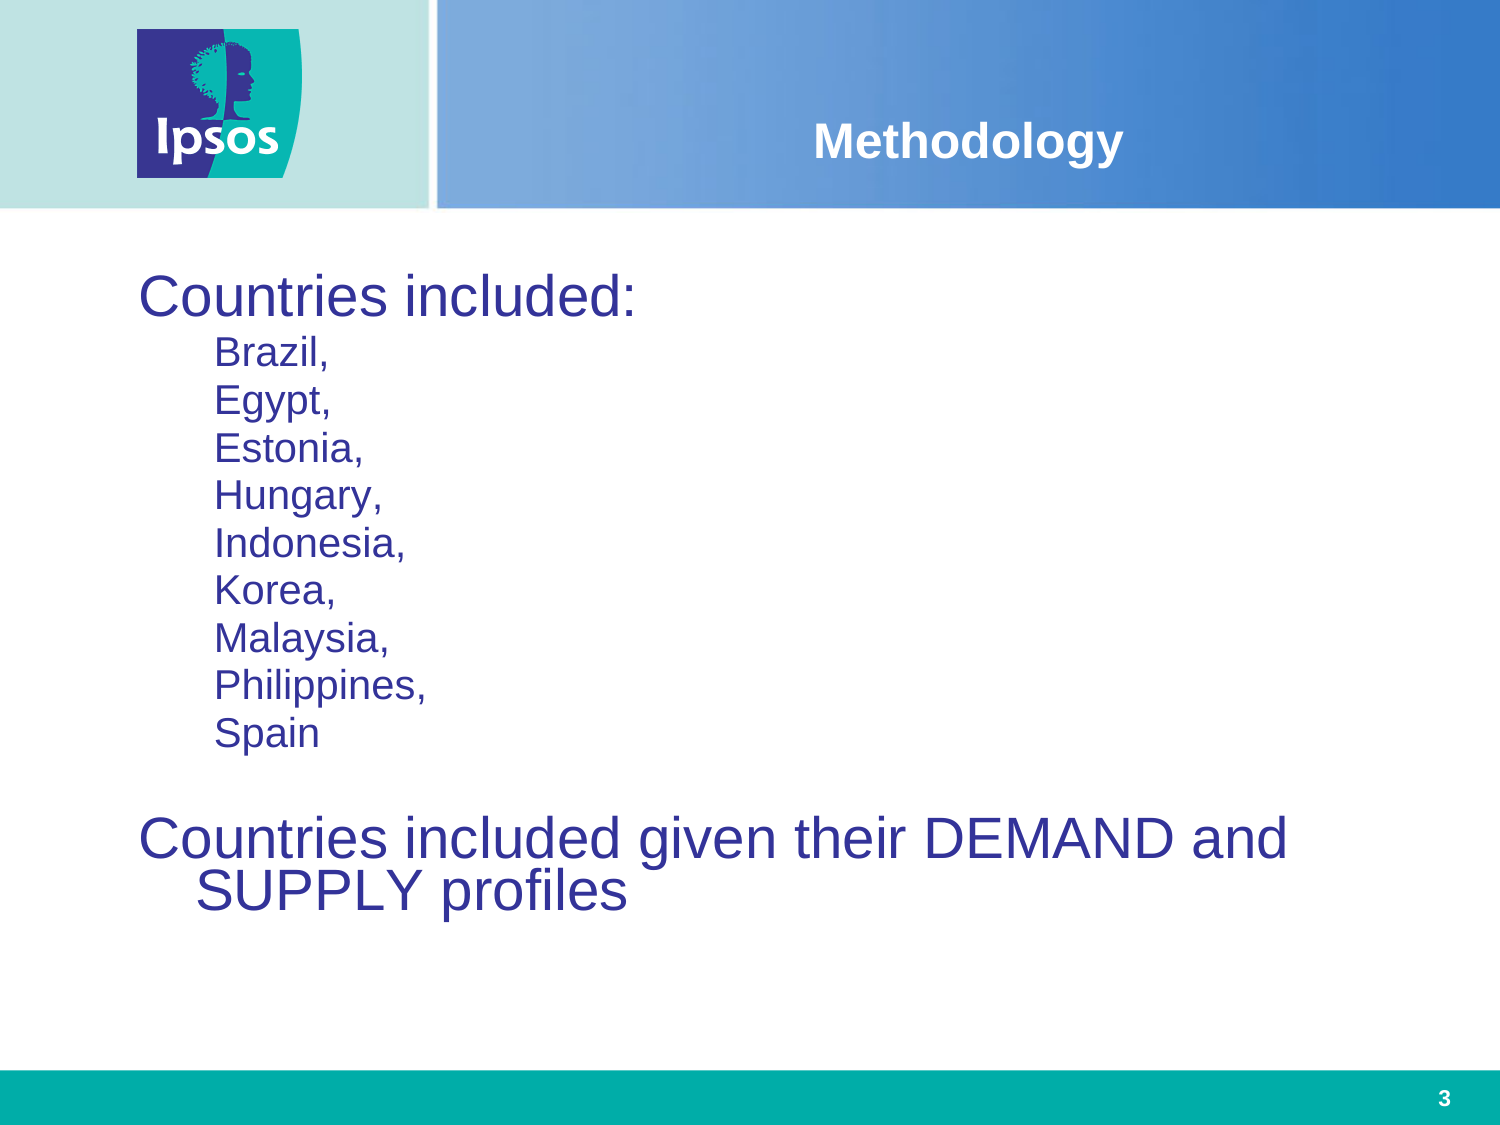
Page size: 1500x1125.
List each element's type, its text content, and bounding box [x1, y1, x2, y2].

picture [0, 0, 1500, 213]
list Countries included: Brazil, Egypt, Estonia, Hungary, Indonesia, Korea, Malaysia, Philippines, Spain Countries included given their DEMAND and SUPPLY profiles [123, 267, 1399, 1040]
title Methodology [462, 58, 1476, 177]
